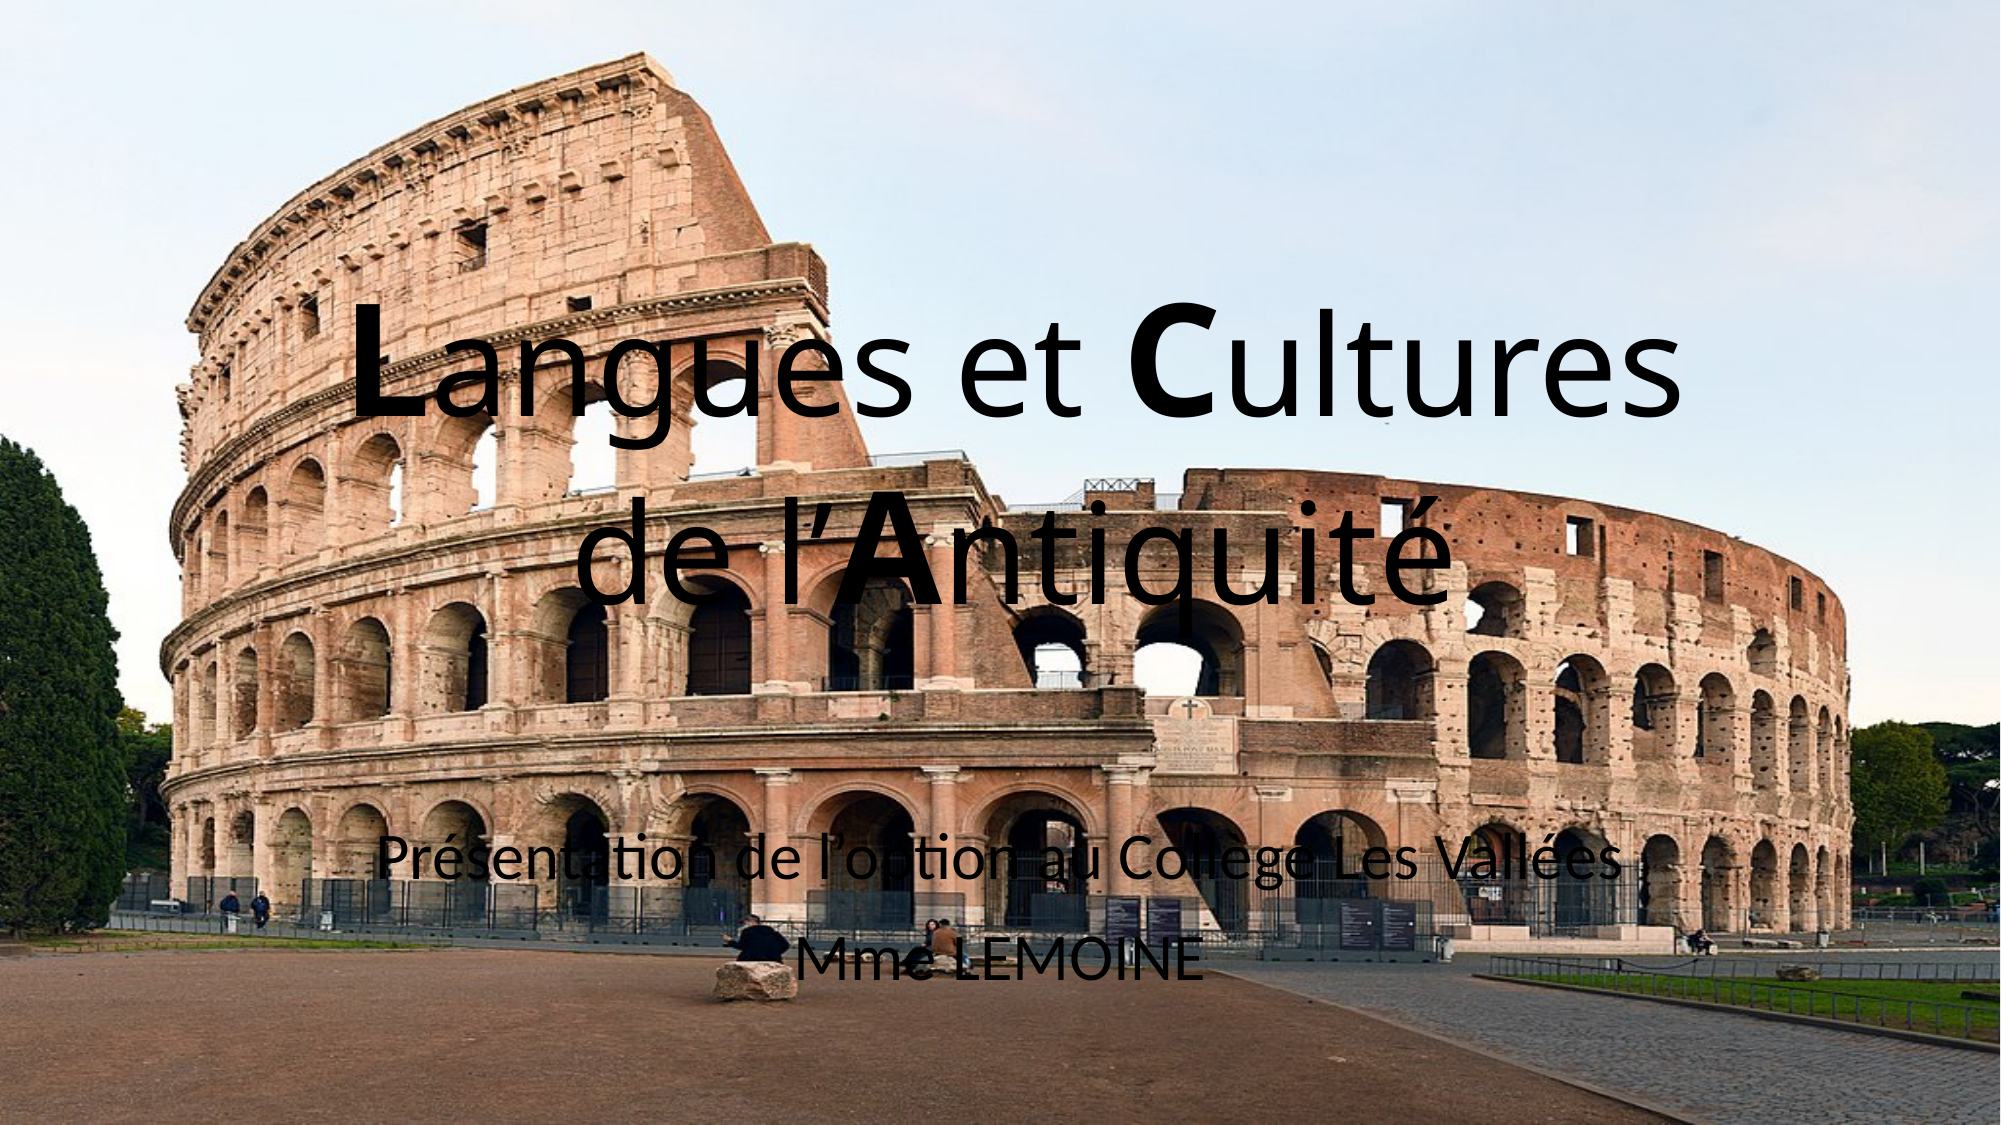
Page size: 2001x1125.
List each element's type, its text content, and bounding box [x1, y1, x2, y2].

subtitle Présentation de l’option au Collège Les Vallées Mme LEMOINE [249, 805, 1750, 1077]
picture [0, 0, 2001, 1125]
title Langues et Cultures de l’Antiquité [264, 251, 1765, 644]
